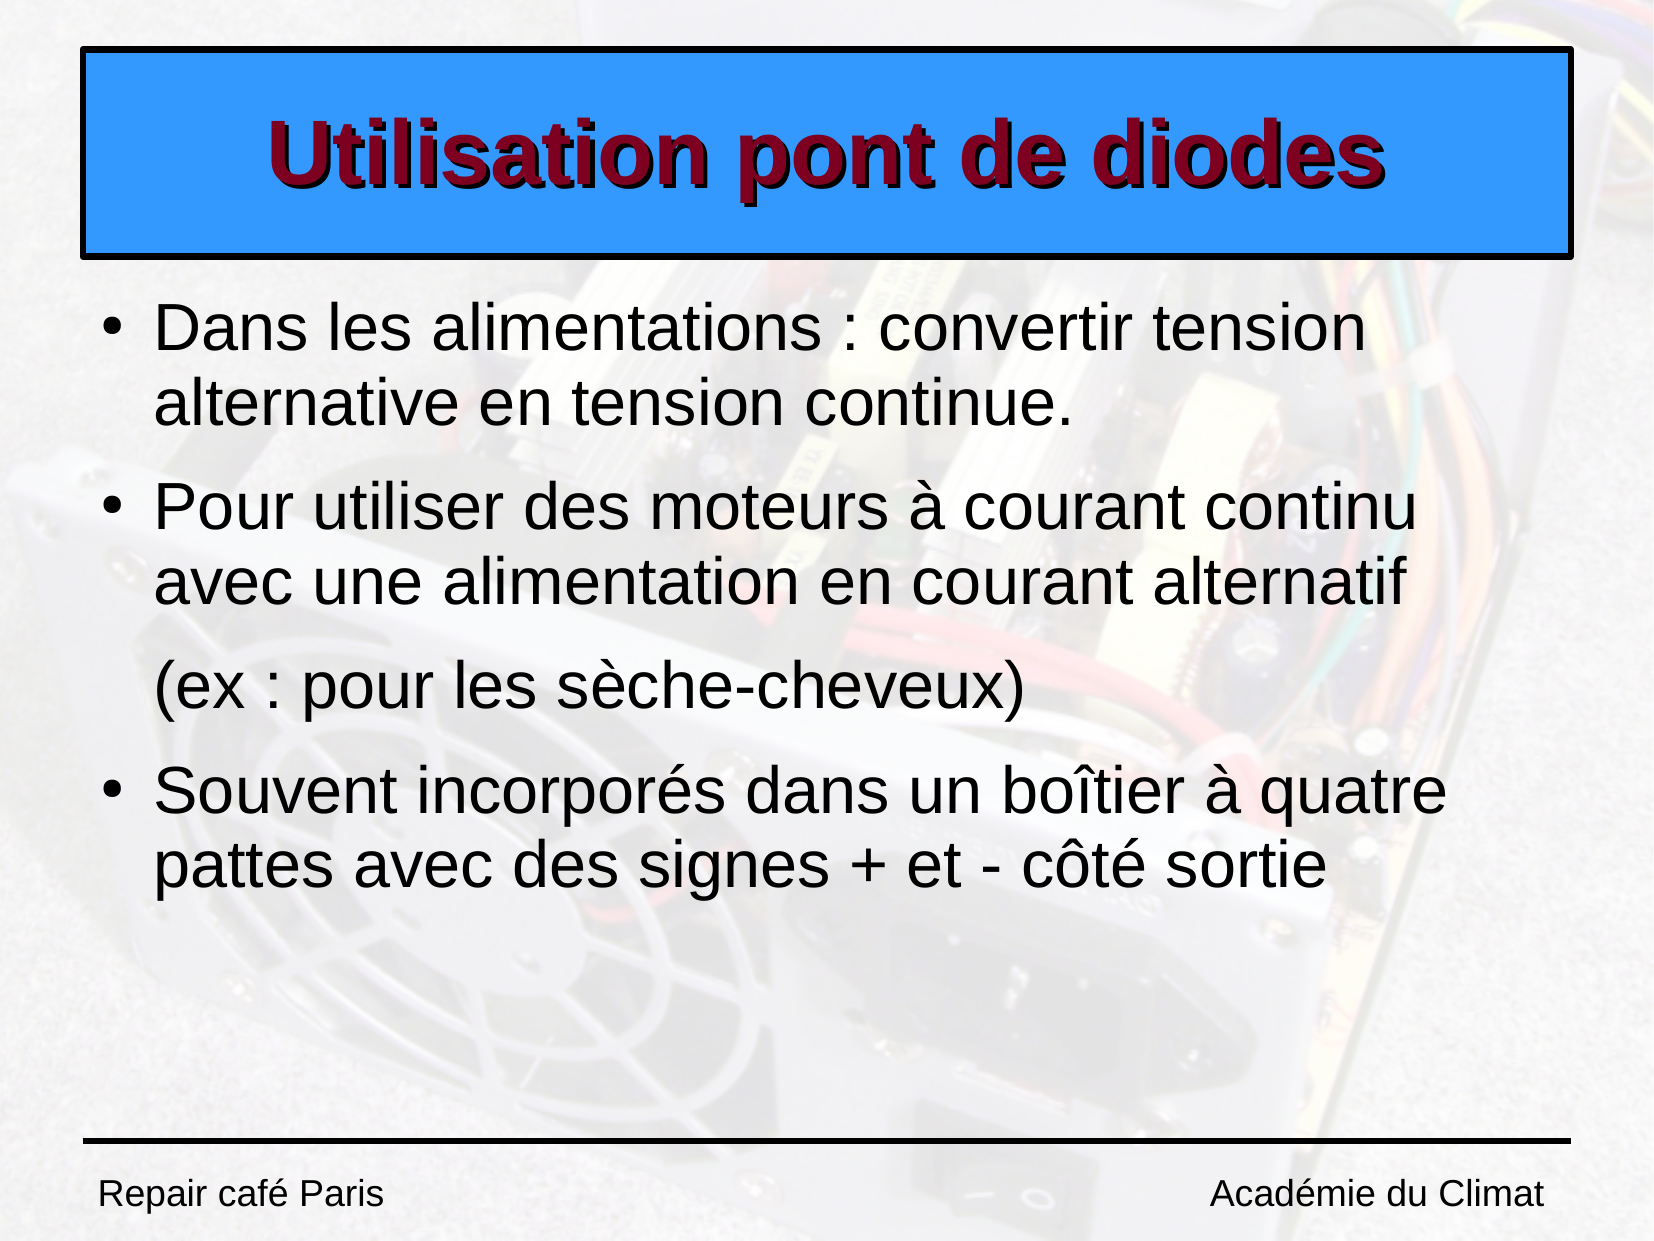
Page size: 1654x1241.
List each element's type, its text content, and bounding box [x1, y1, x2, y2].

list Dans les alimentations : convertir tension alternative en tension continue. Pour utiliser des moteurs à courant continu avec une alimentation en courant alternatif (ex : pour les sèche-cheveux) Souvent incorporés dans un boîtier à quatre pattes avec des signes + et - côté sortie [82, 290, 1571, 1010]
picture [0, 0, 1654, 1241]
text_box Repair café Paris Académie du Climat [82, 1164, 1571, 1222]
title Utilisation pont de diodes [82, 49, 1571, 257]
